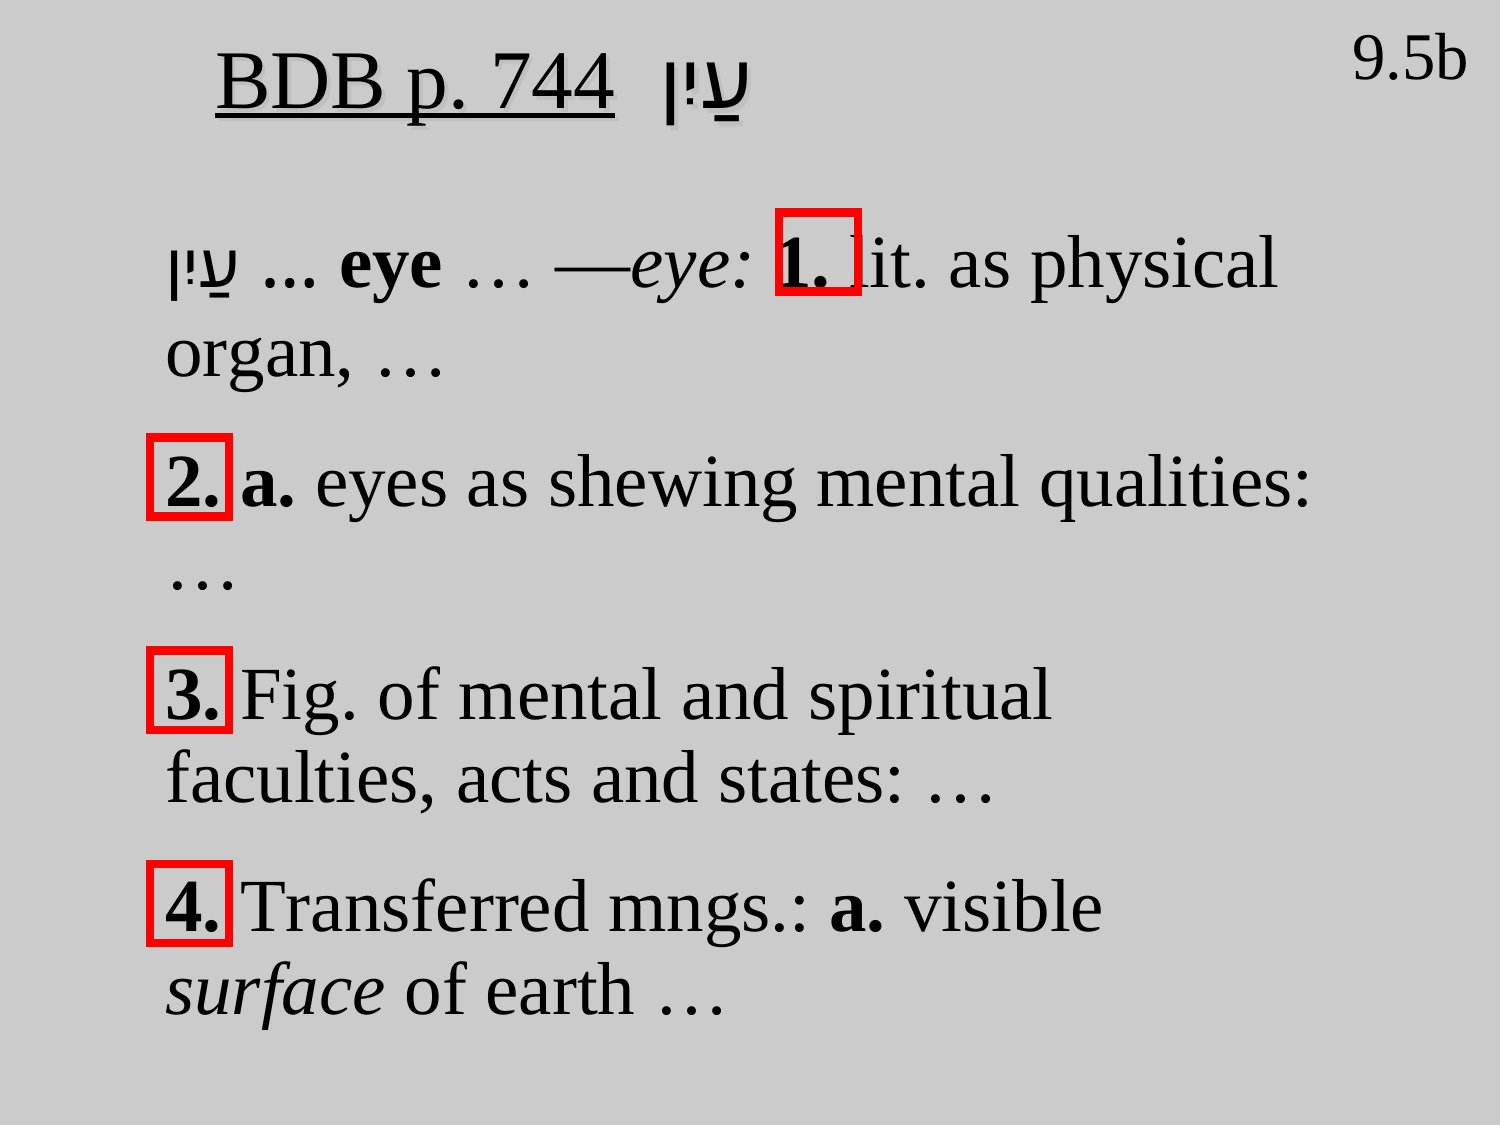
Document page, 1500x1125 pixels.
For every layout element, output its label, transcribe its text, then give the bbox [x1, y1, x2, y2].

text_box 9.5b [1337, 12, 1488, 102]
text_box עַיִן … eye … —eye: 1. lit. as physical organ, … 2. a. eyes as shewing mental qualities: … 3. Fig. of mental and spiritual faculties, acts and states: … 4. Transferred mngs.: a. visible surface of earth … [154, 442, 225, 512]
text_box עַיִן … eye … —eye: 1. lit. as physical organ, … 2. a. eyes as shewing mental qualities: … 3. Fig. of mental and spiritual faculties, acts and states: … 4. Transferred mngs.: a. visible surface of earth … [154, 655, 225, 726]
title BDB p. 744 עַיִן [200, 0, 1476, 141]
text_box עַיִן … eye … —eye: 1. lit. as physical organ, … 2. a. eyes as shewing mental qualities: … 3. Fig. of mental and spiritual faculties, acts and states: … 4. Transferred mngs.: a. visible surface of earth … [150, 199, 1338, 1125]
text_box עַיִן … eye … —eye: 1. lit. as physical organ, … 2. a. eyes as shewing mental qualities: … 3. Fig. of mental and spiritual faculties, acts and states: … 4. Transferred mngs.: a. visible surface of earth … [154, 868, 225, 939]
